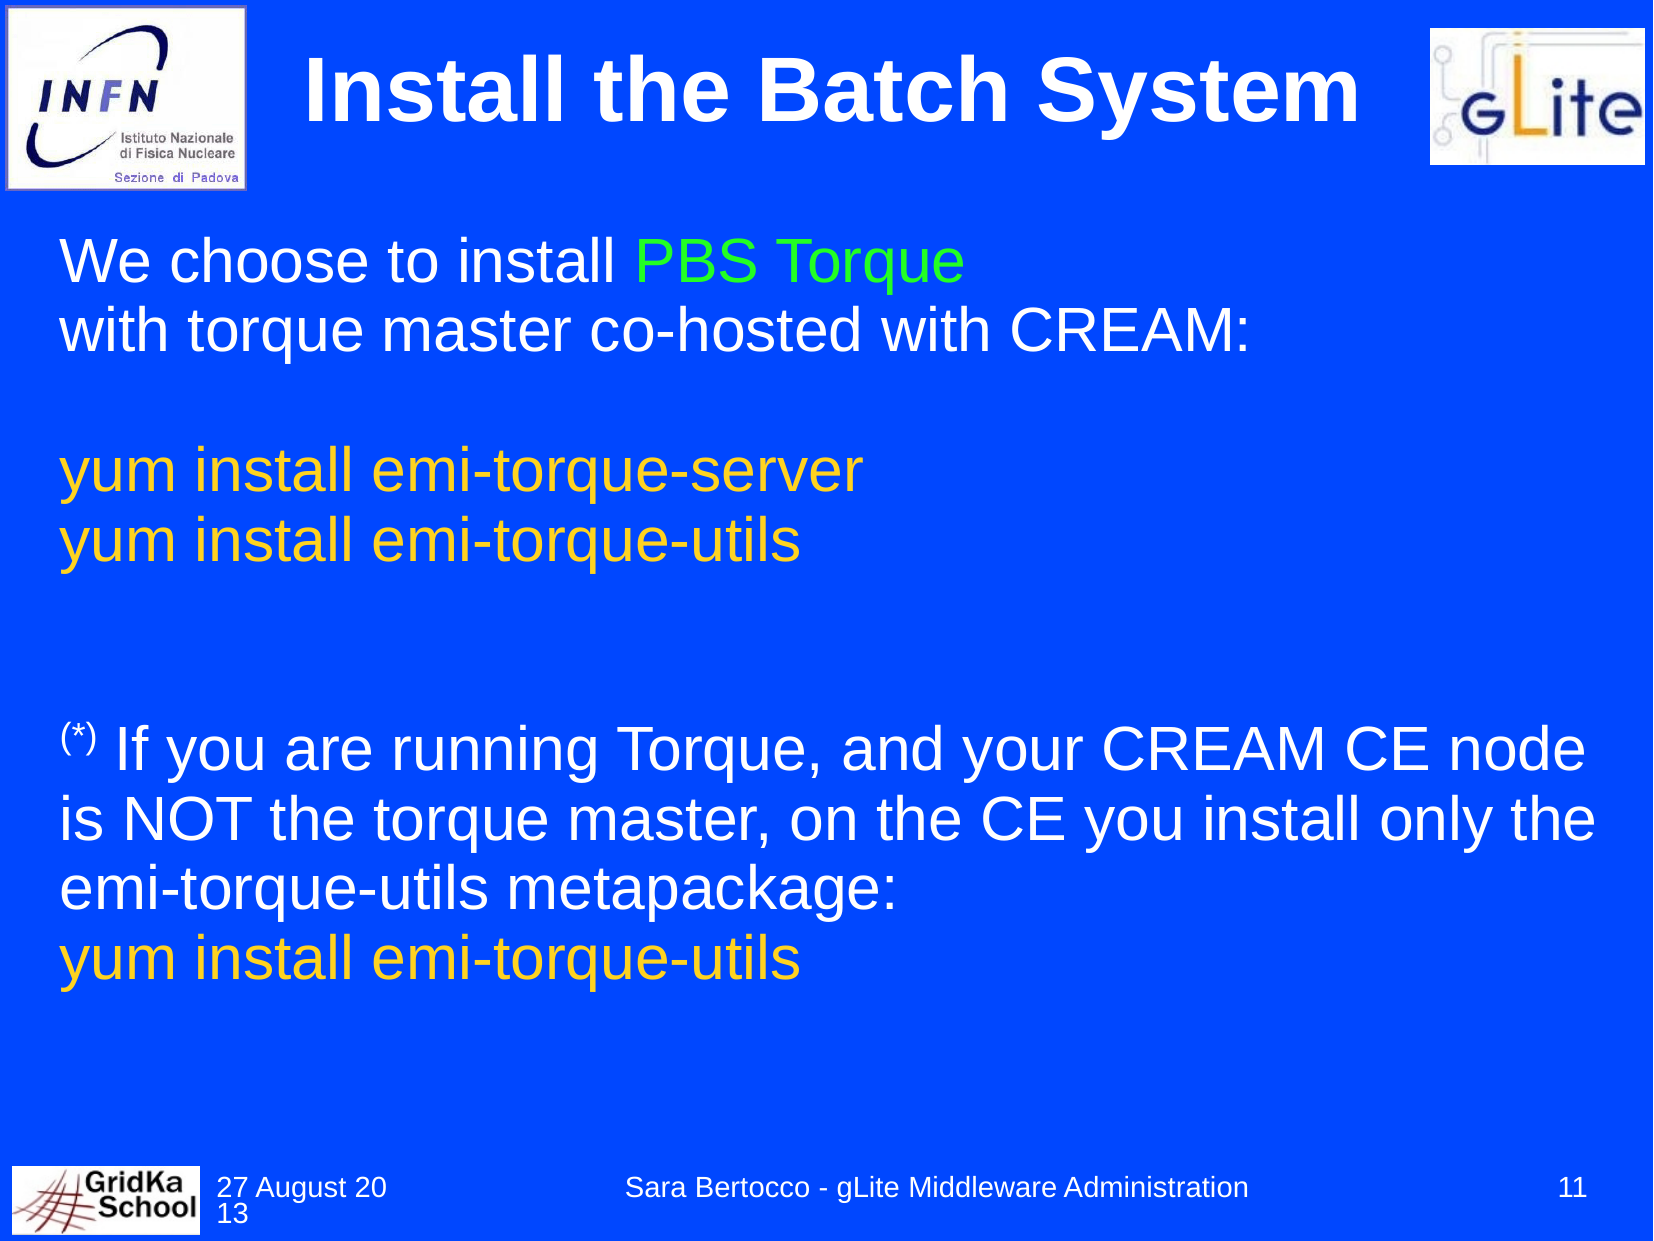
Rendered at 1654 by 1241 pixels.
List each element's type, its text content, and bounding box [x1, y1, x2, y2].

picture [12, 1166, 200, 1235]
title Install the Batch System [5, 0, 1629, 181]
picture [1430, 28, 1645, 165]
text_box We choose to install PBS Torque with torque master co-hosted with CREAM: yum install emi-torque-server yum install emi-torque-utils (*) If you are running Torque, and your CREAM CE node is NOT the torque master, on the CE you install only the emi-torque-utils metapackage: yum install emi-torque-utils [9, 218, 1635, 1003]
picture [5, 5, 247, 191]
